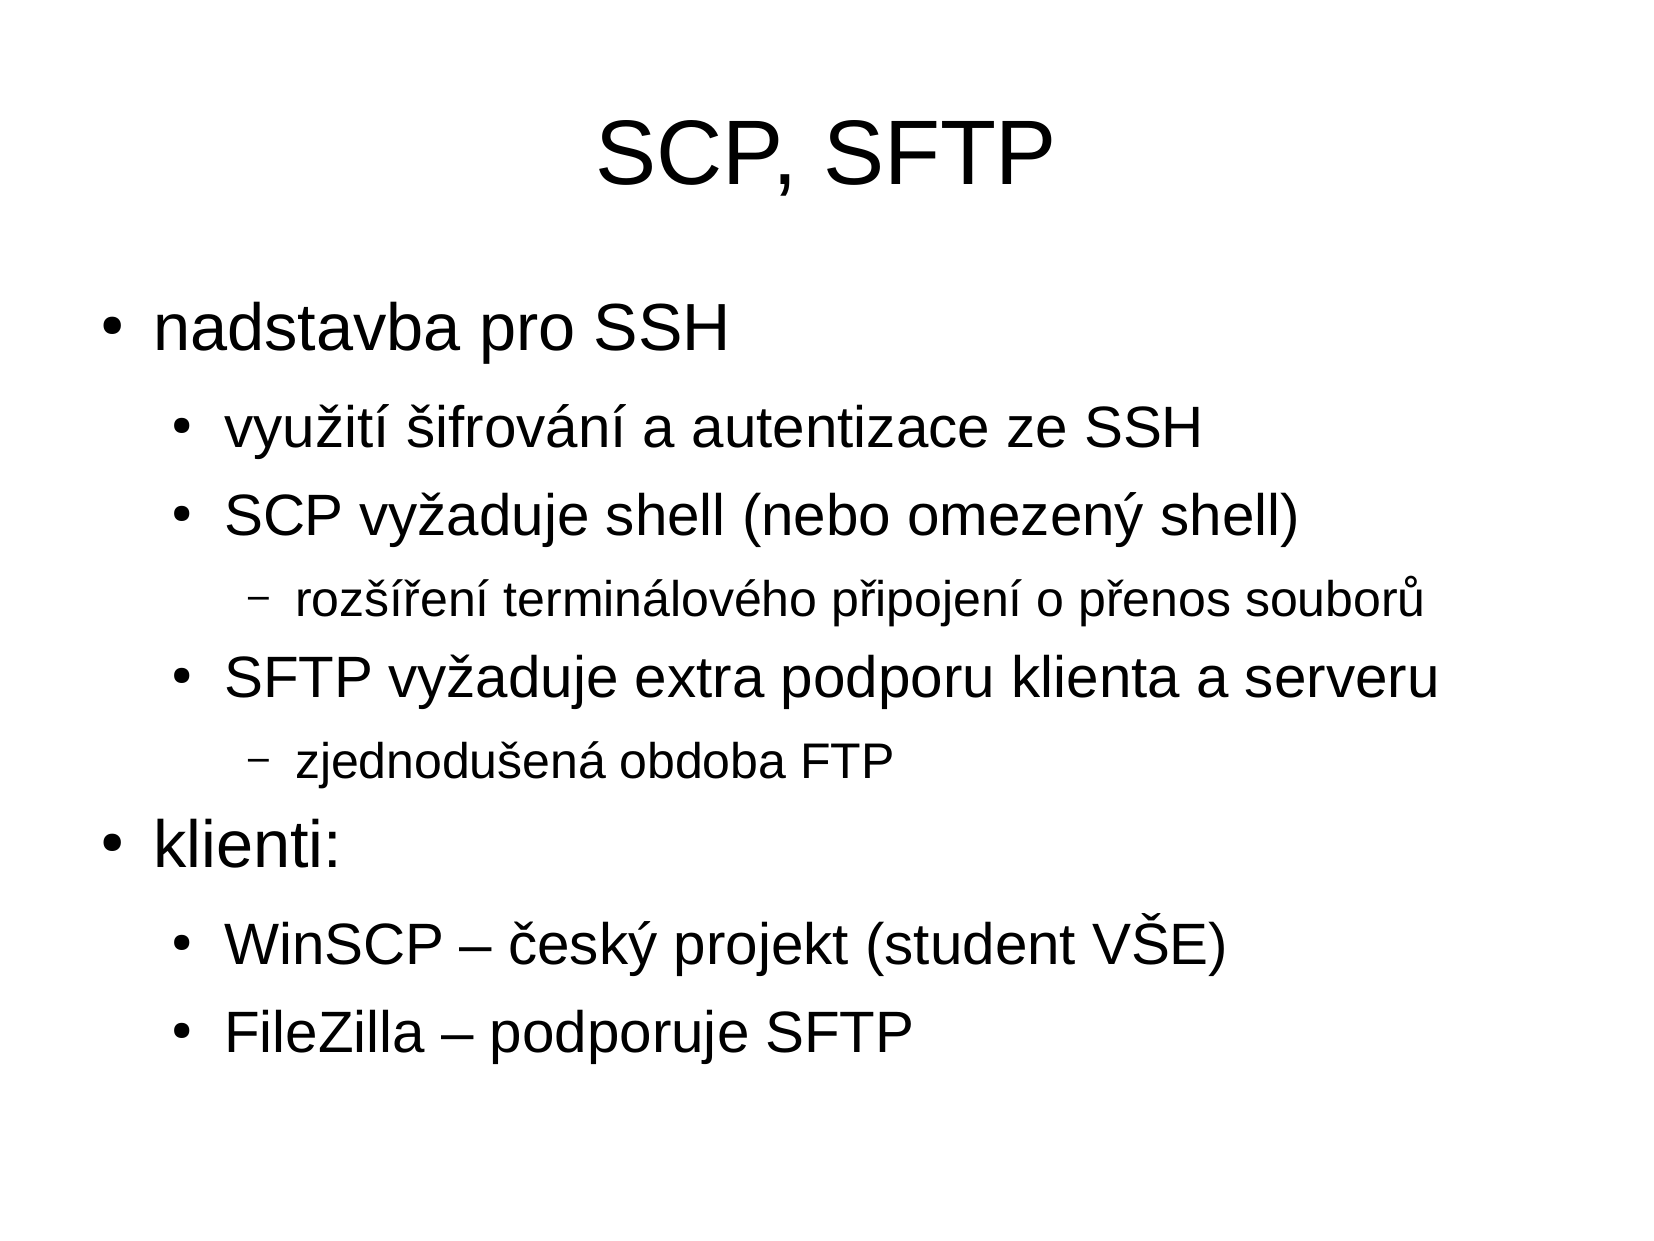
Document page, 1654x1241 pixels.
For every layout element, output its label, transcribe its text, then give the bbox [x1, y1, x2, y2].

title SCP, SFTP [82, 49, 1571, 257]
list nadstavba pro SSH využití šifrování a autentizace ze SSH SCP vyžaduje shell (nebo omezený shell) rozšíření terminálového připojení o přenos souborů SFTP vyžaduje extra podporu klienta a serveru zjednodušená obdoba FTP klienti: WinSCP – český projekt (student VŠE) FileZilla – podporuje SFTP [82, 290, 1571, 1152]
